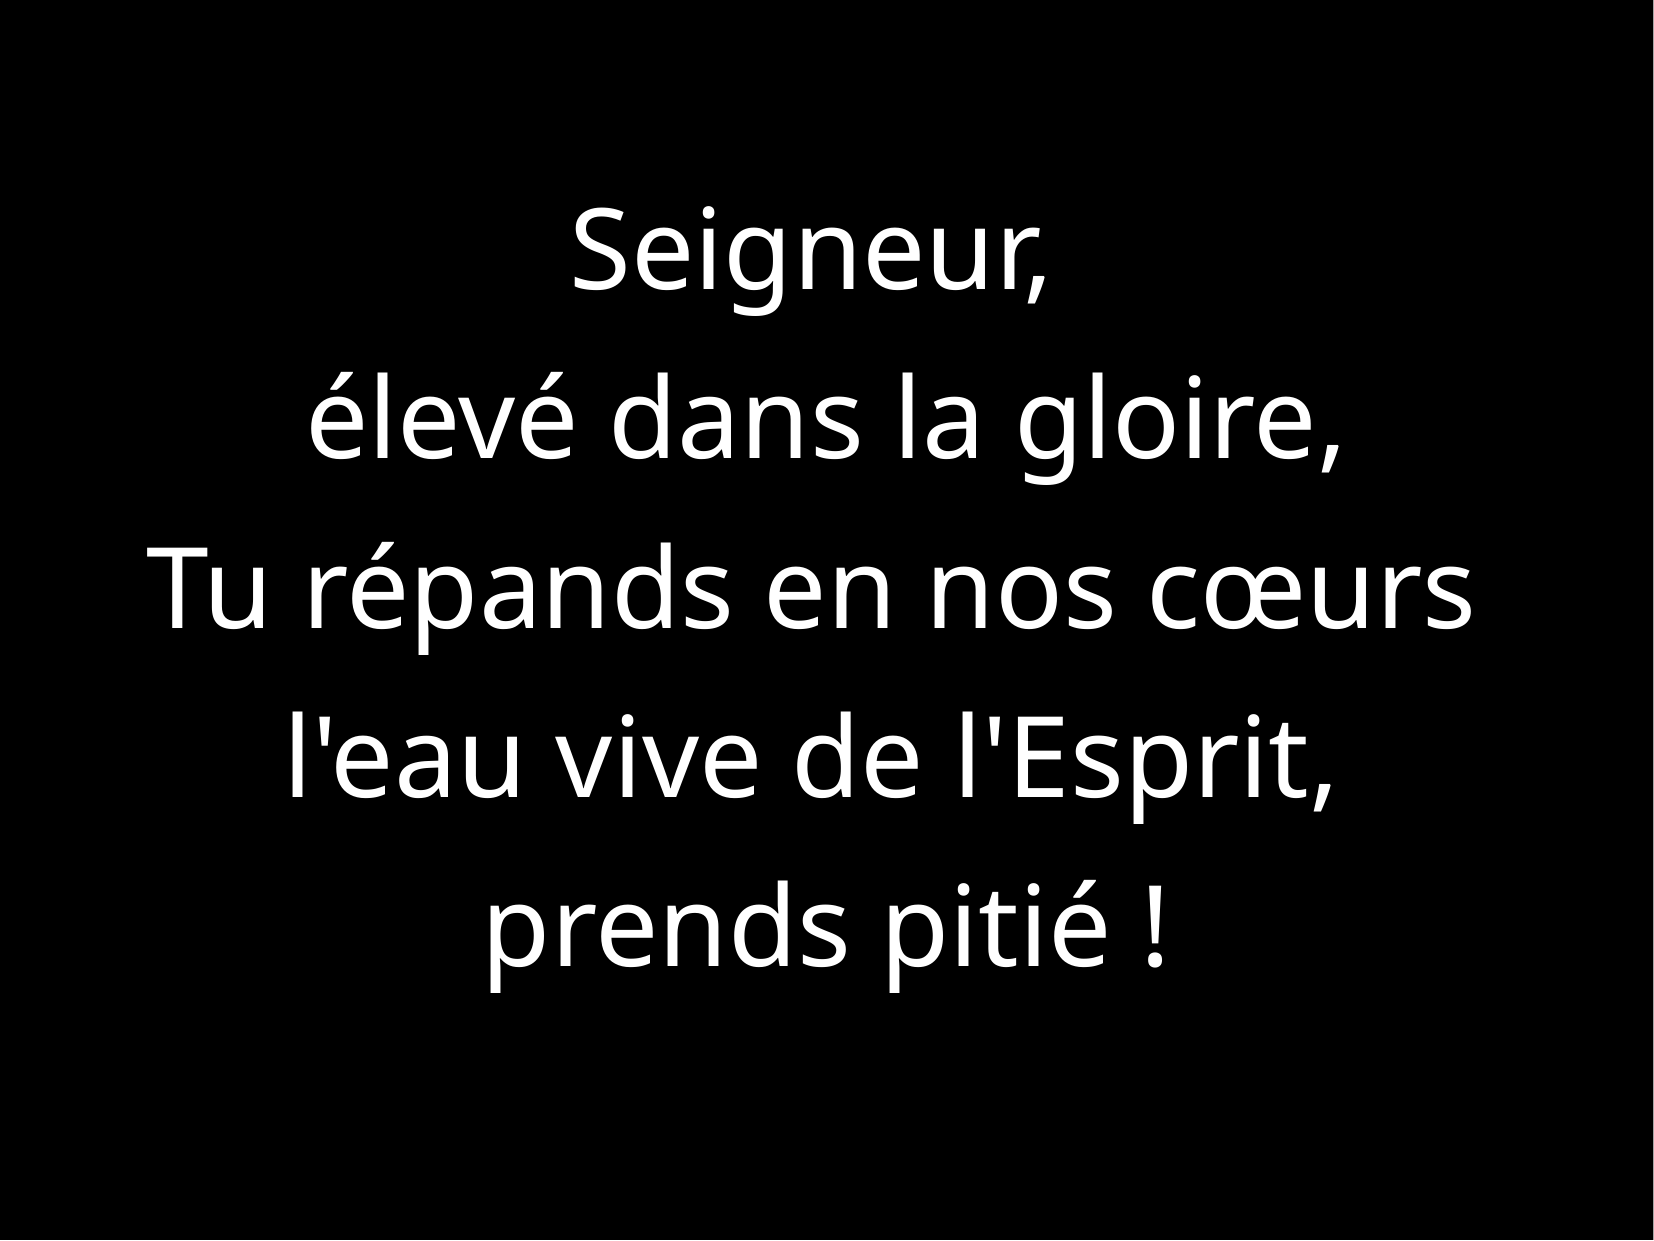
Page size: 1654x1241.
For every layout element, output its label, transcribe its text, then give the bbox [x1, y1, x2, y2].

text_box Seigneur, élevé dans la gloire, Tu répands en nos cœurs l'eau vive de l'Esprit, prends pitié ! [0, 0, 1654, 1069]
